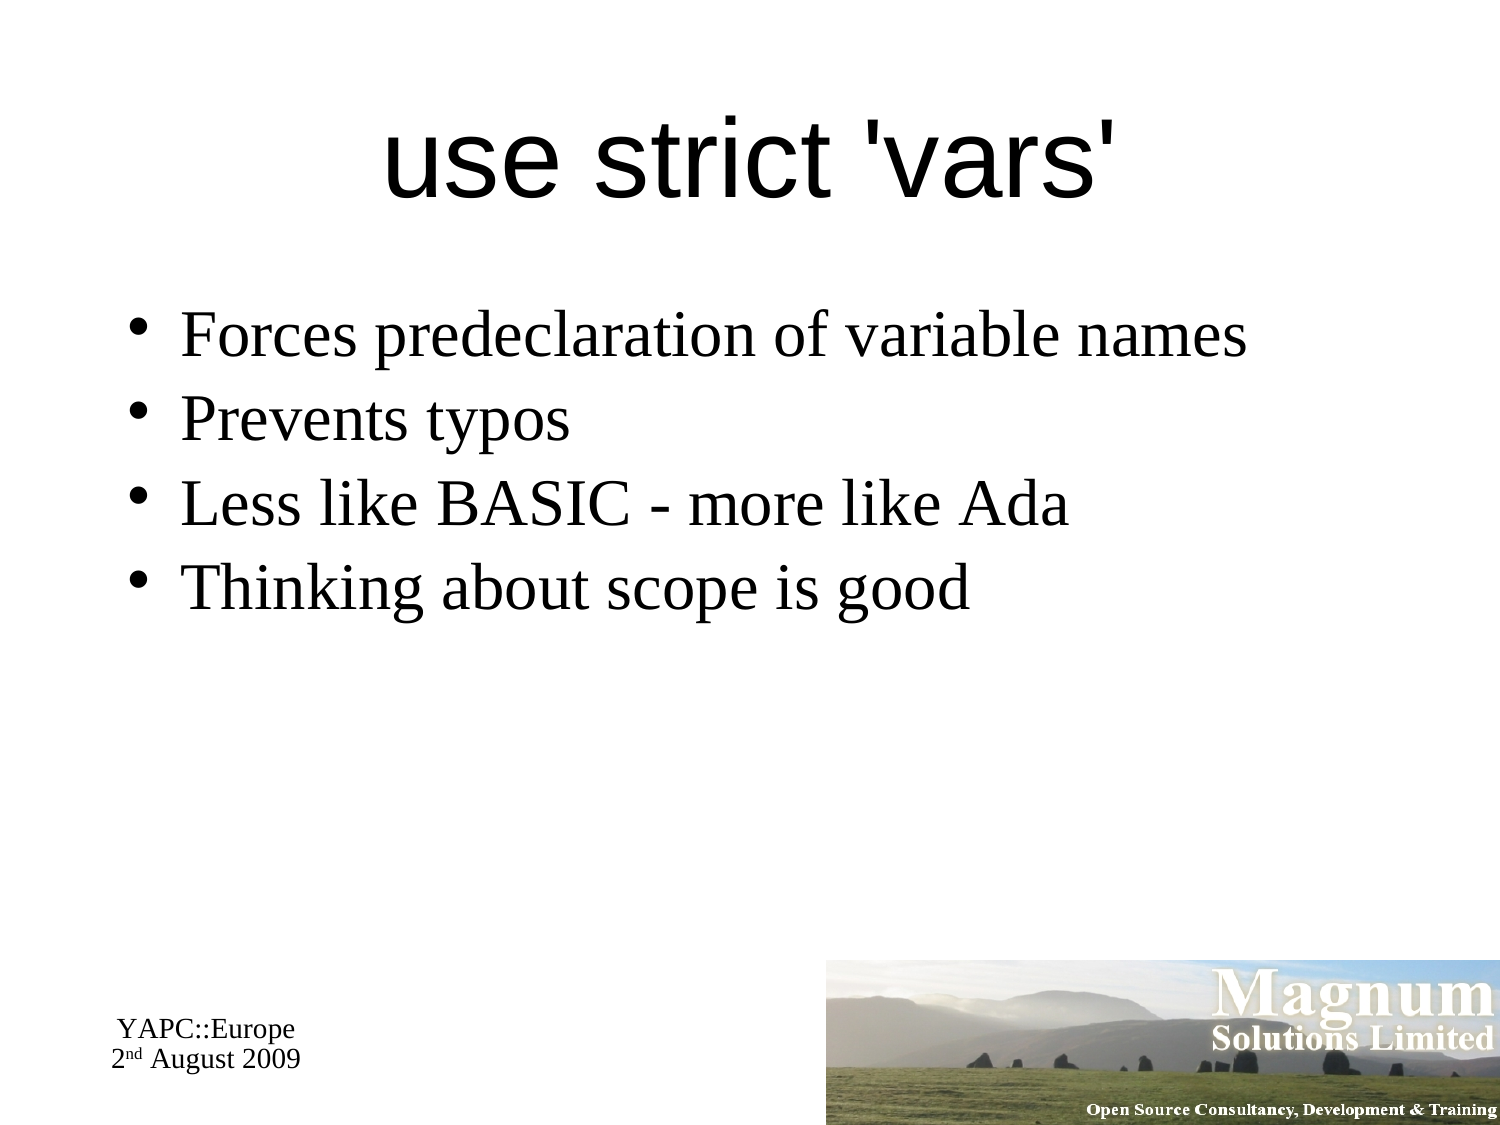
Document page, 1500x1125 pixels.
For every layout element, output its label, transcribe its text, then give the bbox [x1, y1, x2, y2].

list Forces predeclaration of variable names Prevents typos Less like BASIC - more like Ada Thinking about scope is good [110, 312, 1391, 640]
picture [826, 960, 1500, 1125]
title use strict 'vars' [110, 26, 1391, 288]
